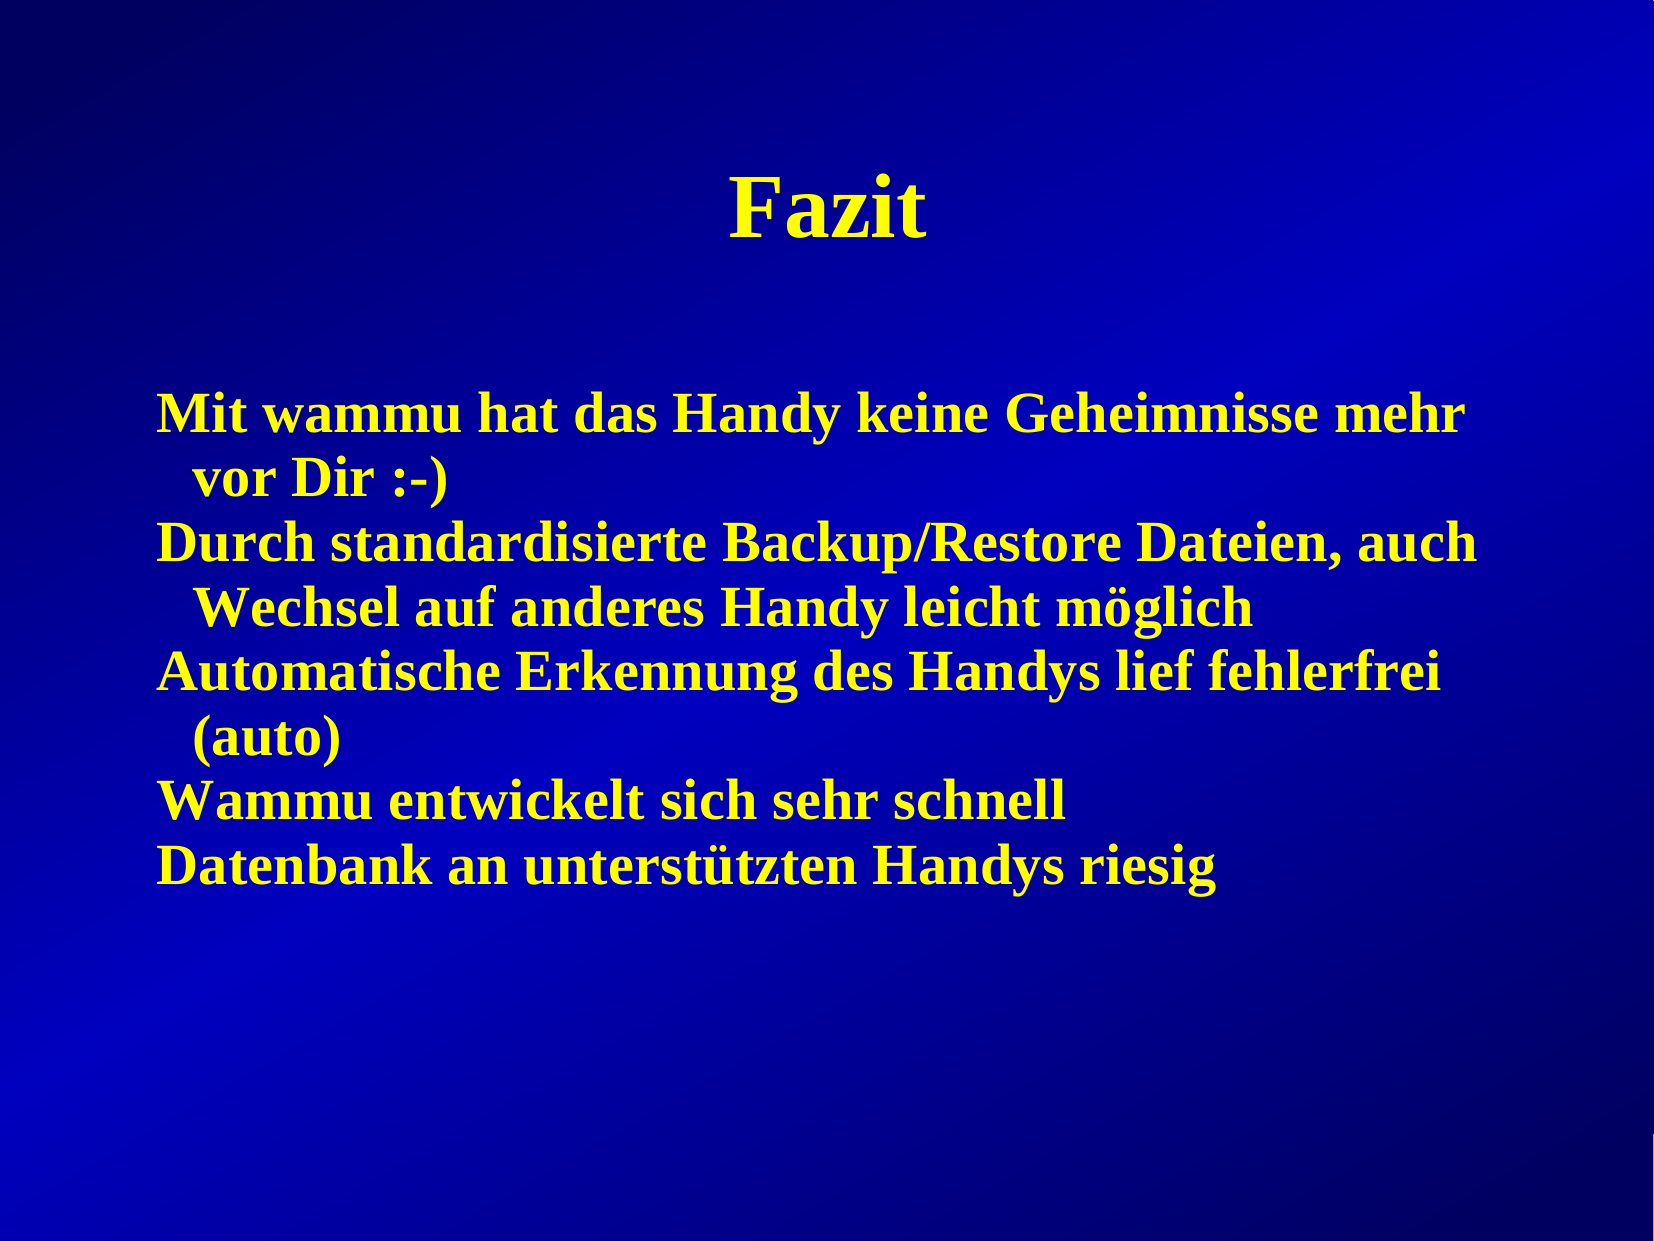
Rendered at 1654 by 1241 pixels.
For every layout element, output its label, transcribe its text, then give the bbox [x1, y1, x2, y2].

subtitle Mit wammu hat das Handy keine Geheimnisse mehr vor Dir :-) Durch standardisierte Backup/Restore Dateien, auch Wechsel auf anderes Handy leicht möglich Automatische Erkennung des Handys lief fehlerfrei (auto) Wammu entwickelt sich sehr schnell Datenbank an unterstützten Handys riesig [121, 344, 1534, 1127]
title Fazit [121, 102, 1534, 311]
